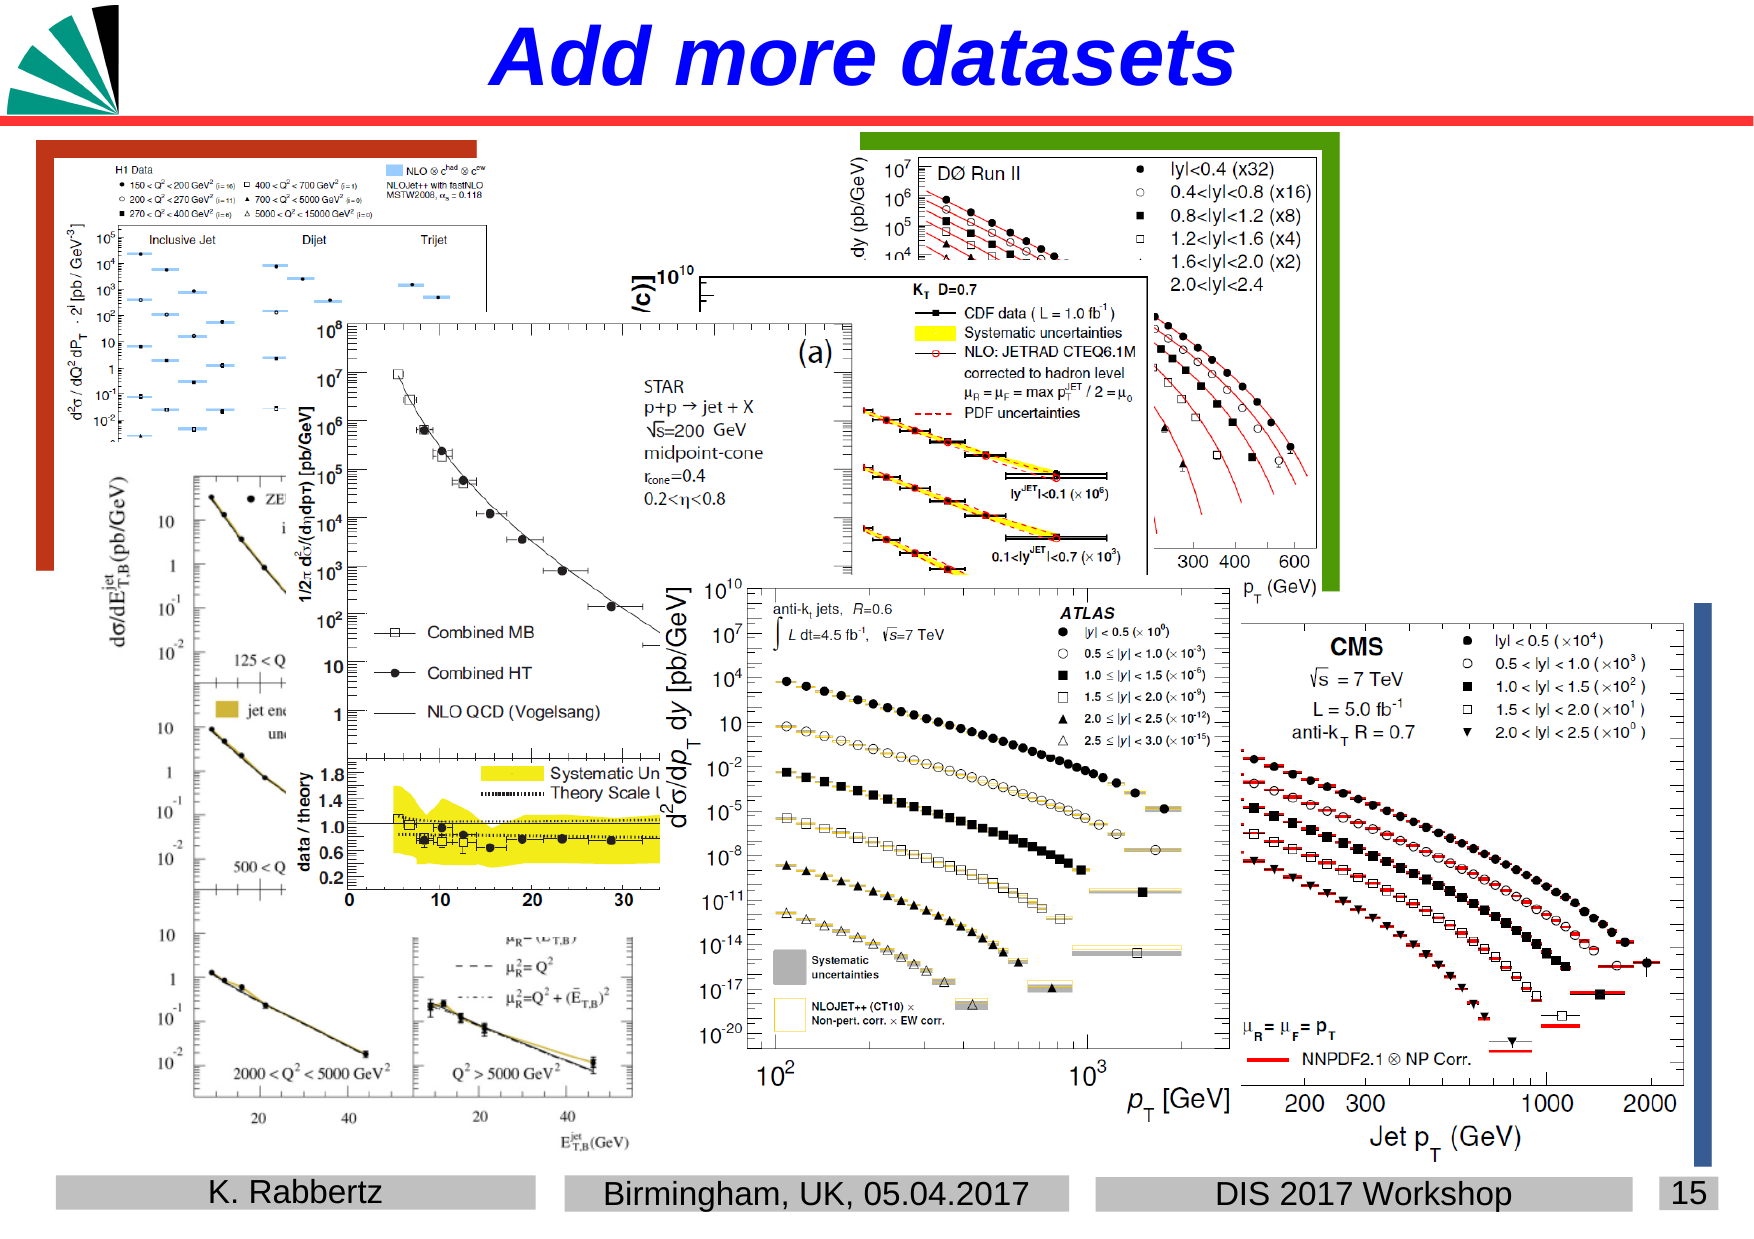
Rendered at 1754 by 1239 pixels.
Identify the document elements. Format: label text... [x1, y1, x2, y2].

title Add more datasets [123, 0, 1606, 114]
picture [54, 150, 1694, 1167]
picture [7, 5, 119, 116]
